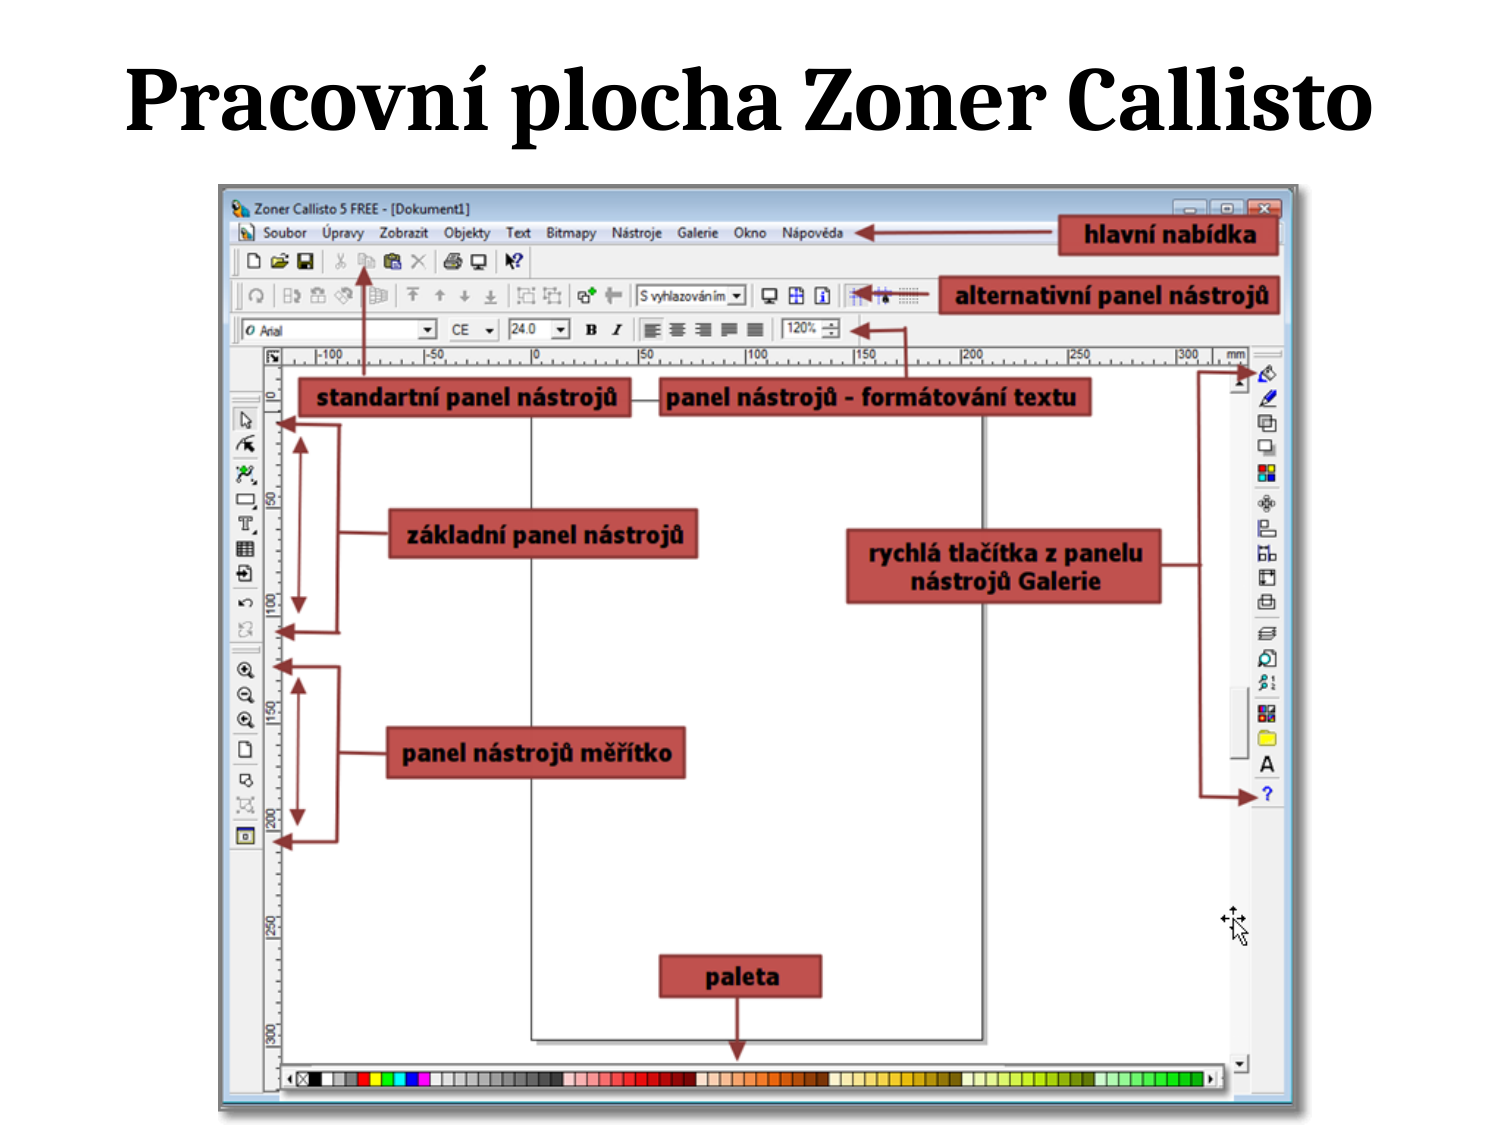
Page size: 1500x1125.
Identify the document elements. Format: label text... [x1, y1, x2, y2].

title Pracovní plocha Zoner Callisto [0, 0, 1500, 188]
picture [218, 184, 1312, 1125]
